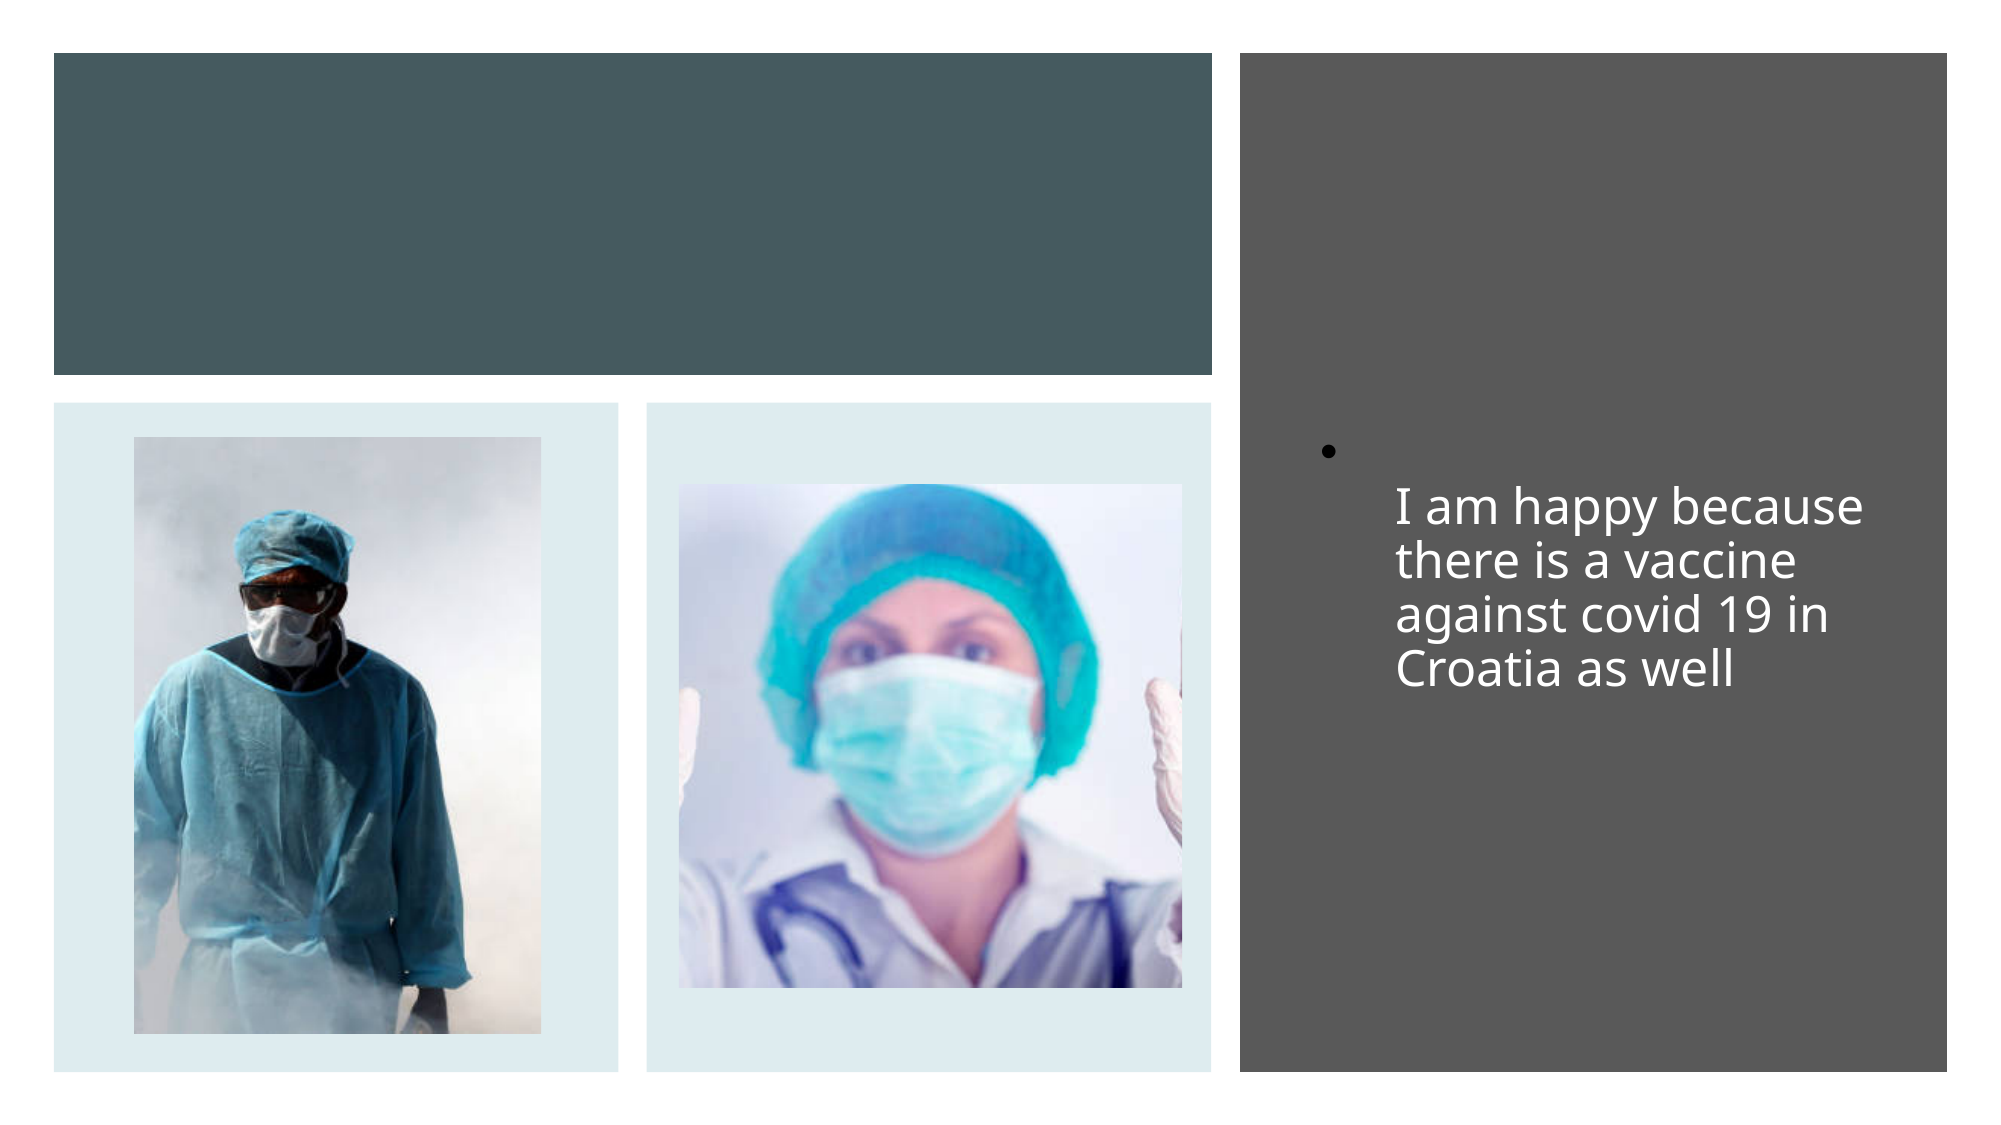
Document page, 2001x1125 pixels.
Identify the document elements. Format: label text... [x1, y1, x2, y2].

picture [678, 484, 1183, 988]
text_box [54, 53, 1212, 375]
text_box [647, 403, 1211, 1072]
text_box [1240, 53, 1947, 1072]
list I am happy because there is a vaccine against covid 19 in Croatia as well [1305, 125, 1882, 1000]
picture [134, 437, 542, 1034]
text_box [54, 403, 618, 1072]
